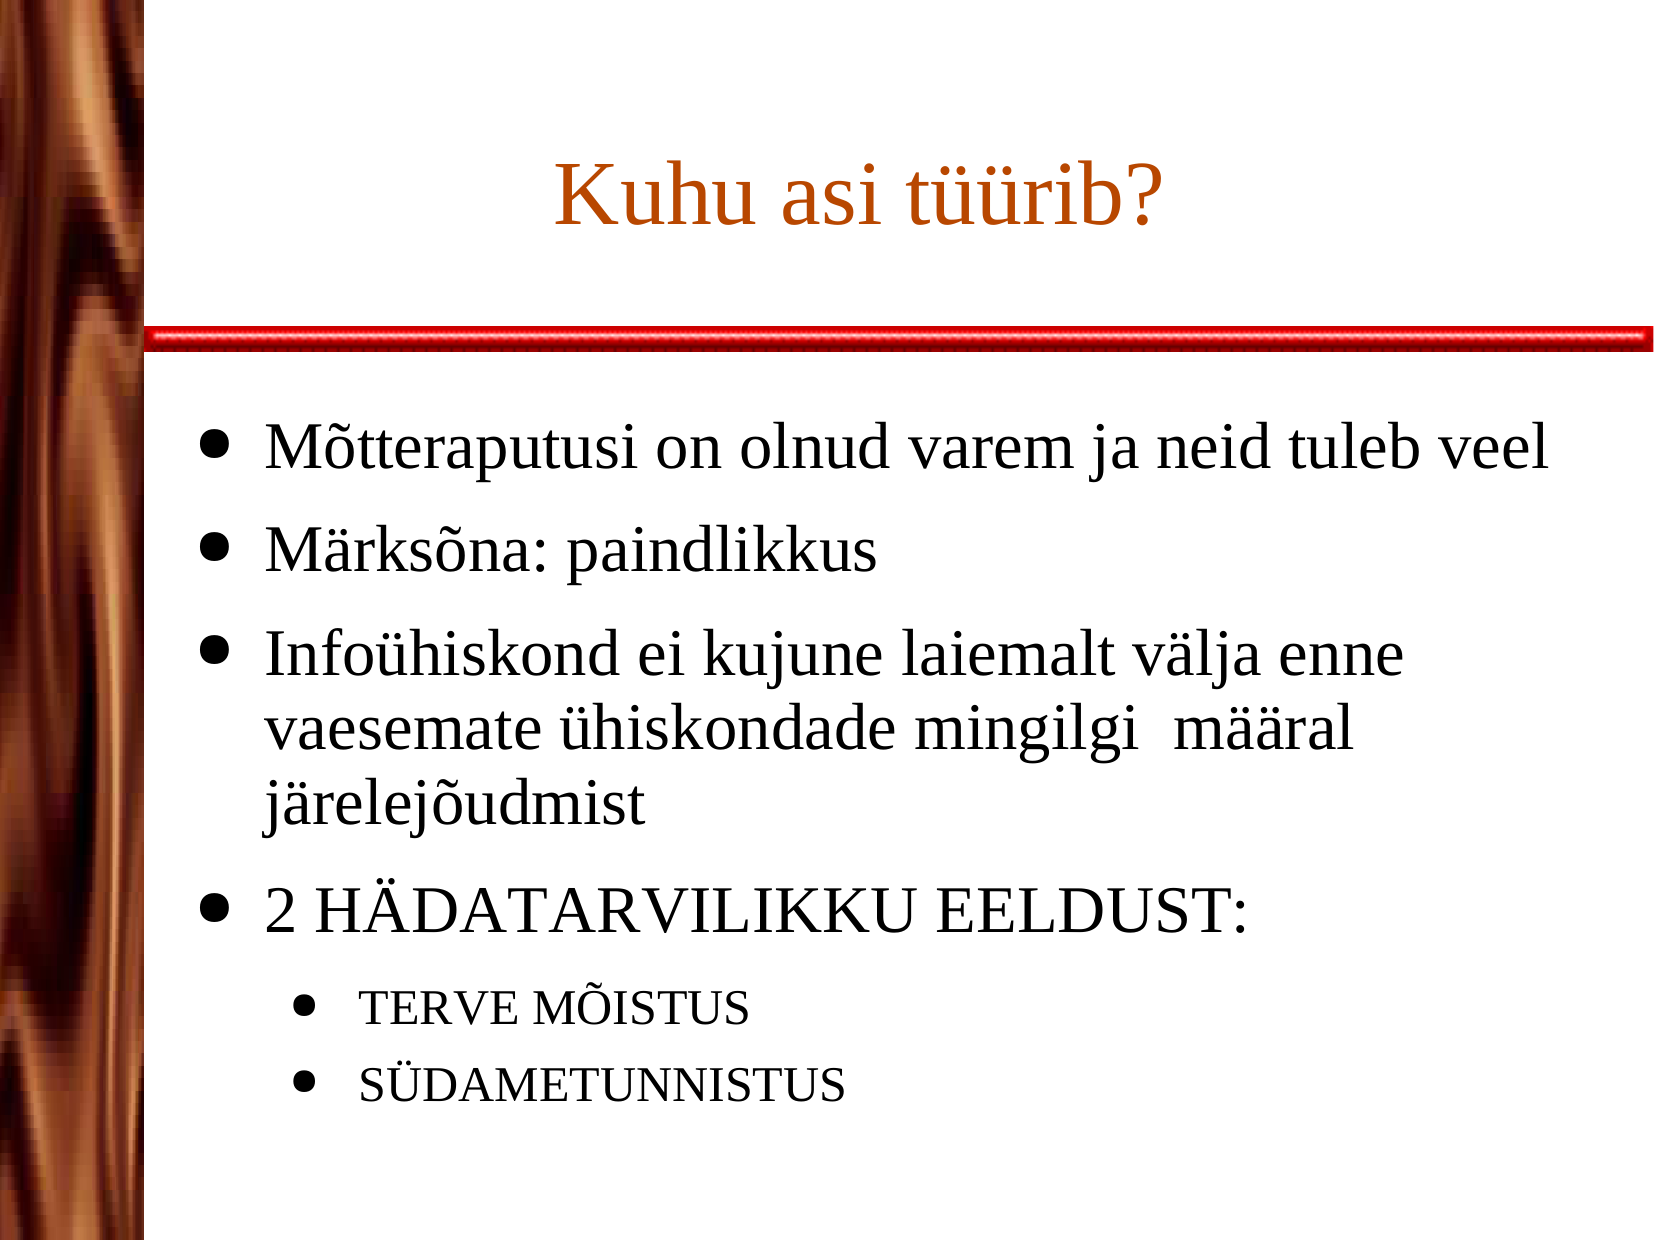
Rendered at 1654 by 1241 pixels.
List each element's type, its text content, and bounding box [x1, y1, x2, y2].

picture [0, 0, 1654, 1240]
list Mõtteraputusi on olnud varem ja neid tuleb veel Märksõna: paindlikkus Infoühiskond ei kujune laiemalt välja enne vaesemate ühiskondade mingilgi määral järelejõudmist 2 HÄDATARVILIKKU EELDUST: TERVE MÕISTUS SÜDAMETUNNISTUS [183, 408, 1595, 1190]
title Kuhu asi tüürib? [154, 89, 1567, 297]
